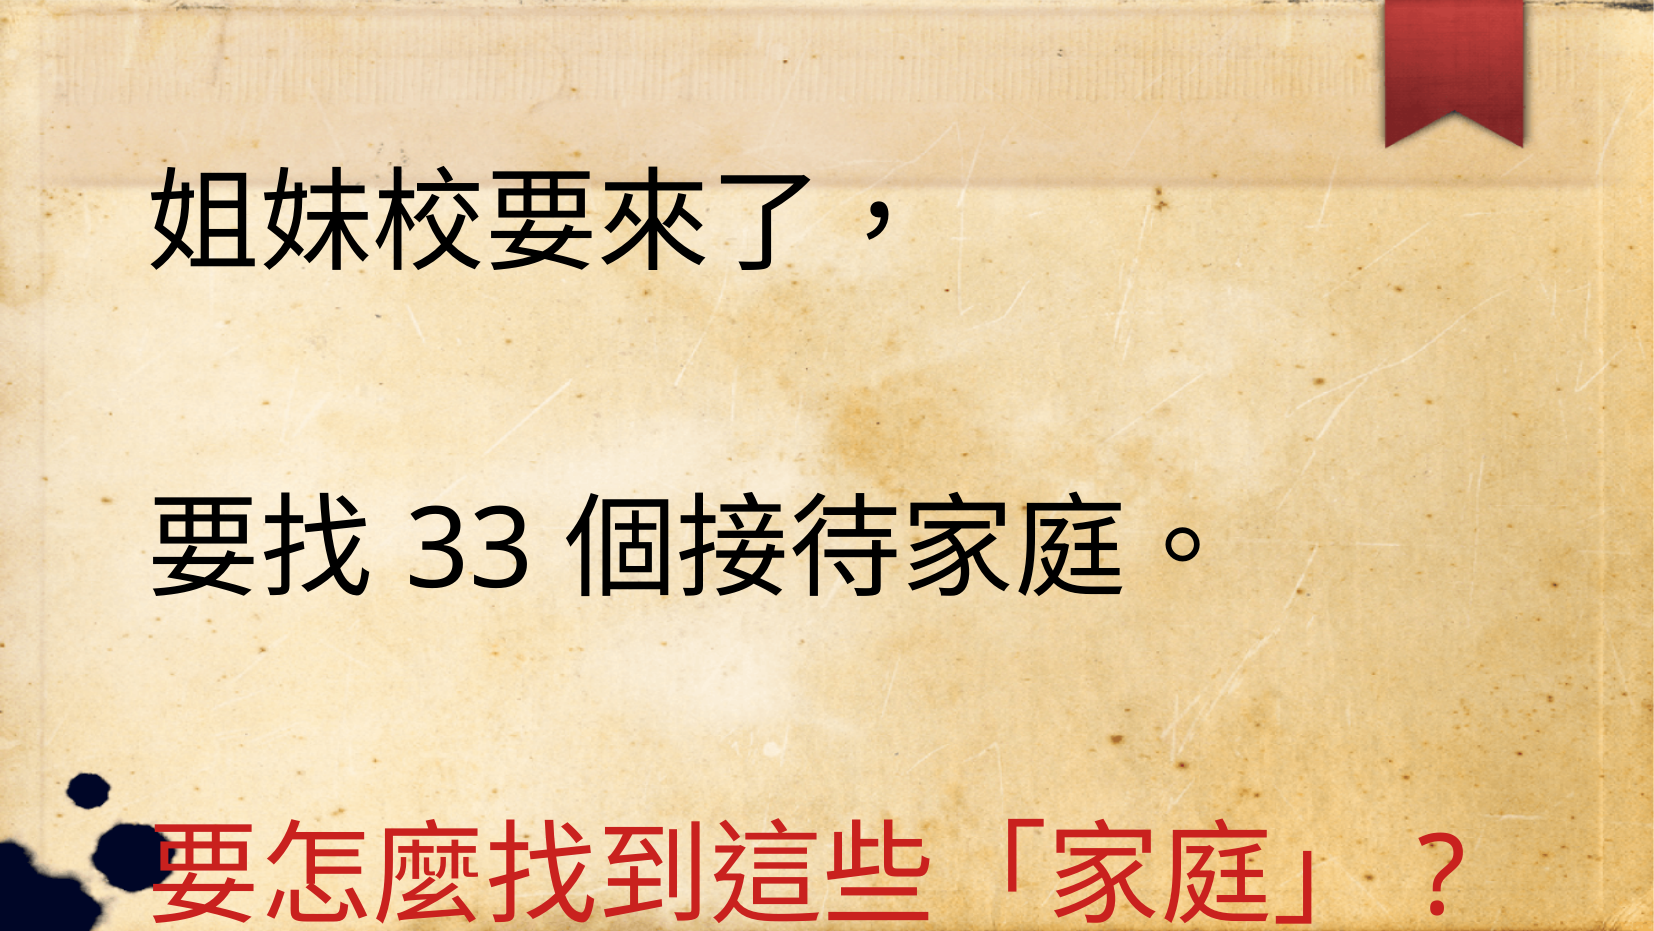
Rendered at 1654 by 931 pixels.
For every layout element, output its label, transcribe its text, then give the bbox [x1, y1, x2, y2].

title 姐妹校要來了， 要找33個接待家庭。 要怎麼找到這些「家庭」? [147, 59, 1565, 856]
picture [0, 0, 1654, 931]
